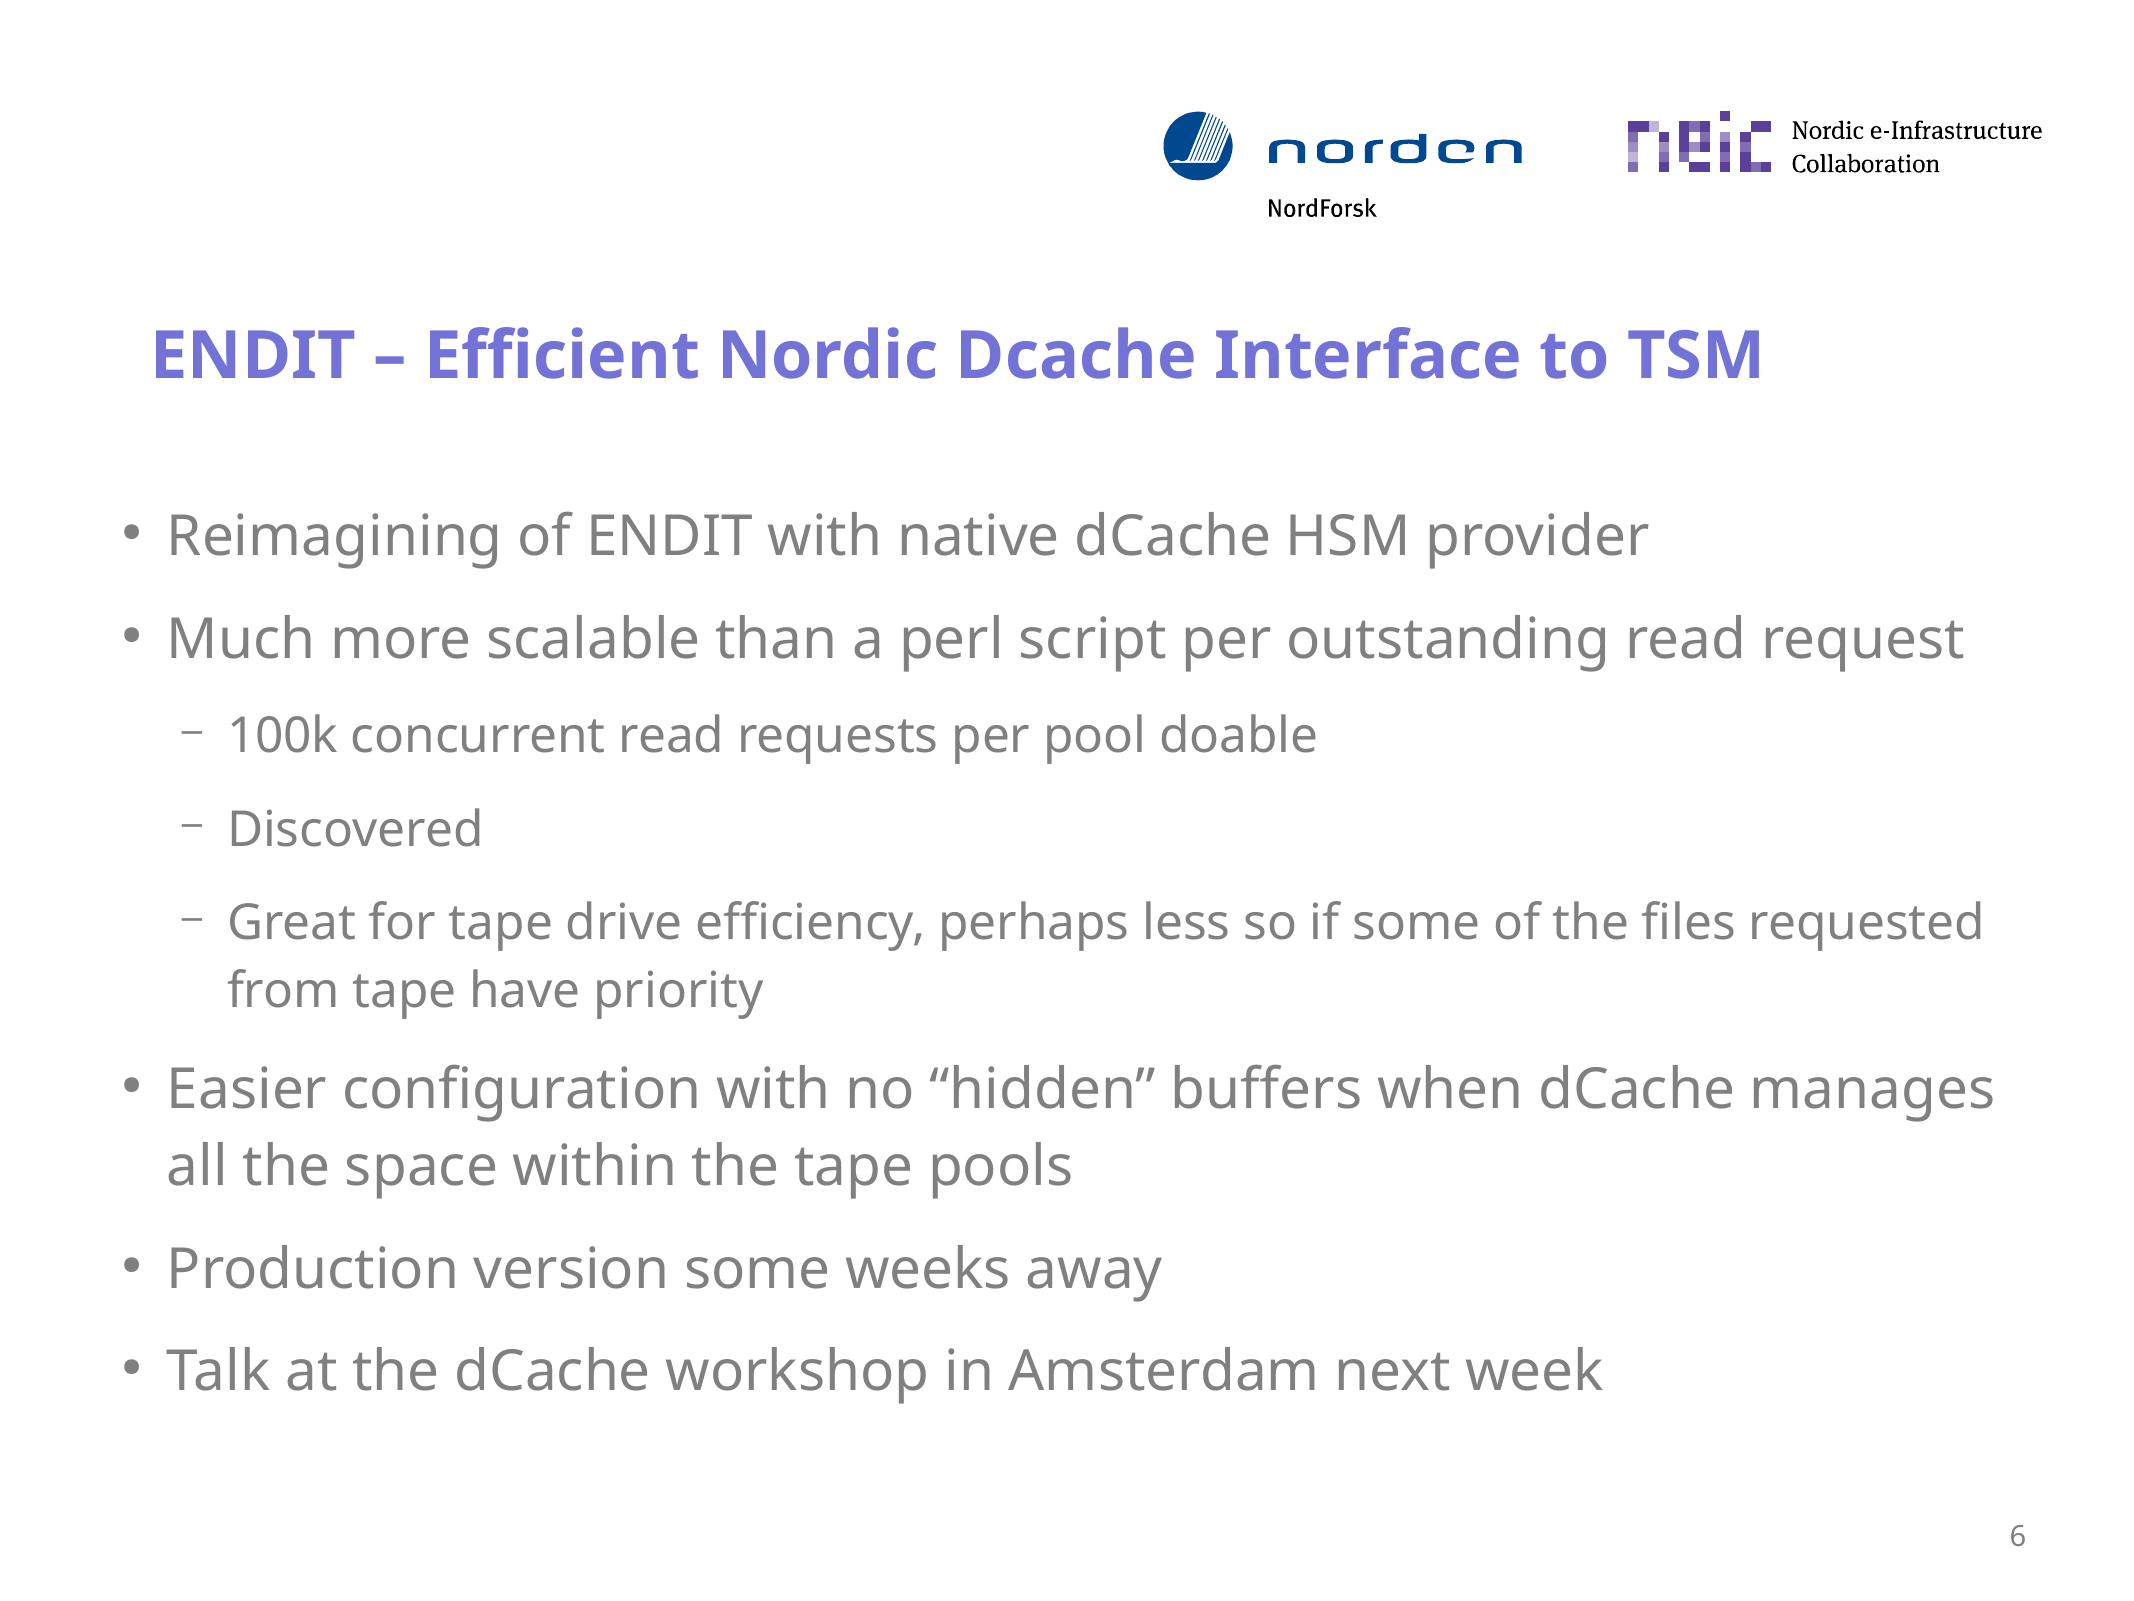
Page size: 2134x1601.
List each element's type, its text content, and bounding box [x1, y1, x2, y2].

title ENDIT – Efficient Nordic Dcache Interface to TSM [150, 262, 2071, 444]
list Reimagining of ENDIT with native dCache HSM provider Much more scalable than a perl script per outstanding read request 100k concurrent read requests per pool doable Discovered Great for tape drive efficiency, perhaps less so if some of the files requested from tape have priority Easier configuration with no “hidden” buffers when dCache manages all the space within the tape pools Production version some weeks away Talk at the dCache workshop in Amsterdam next week [106, 495, 2027, 1424]
